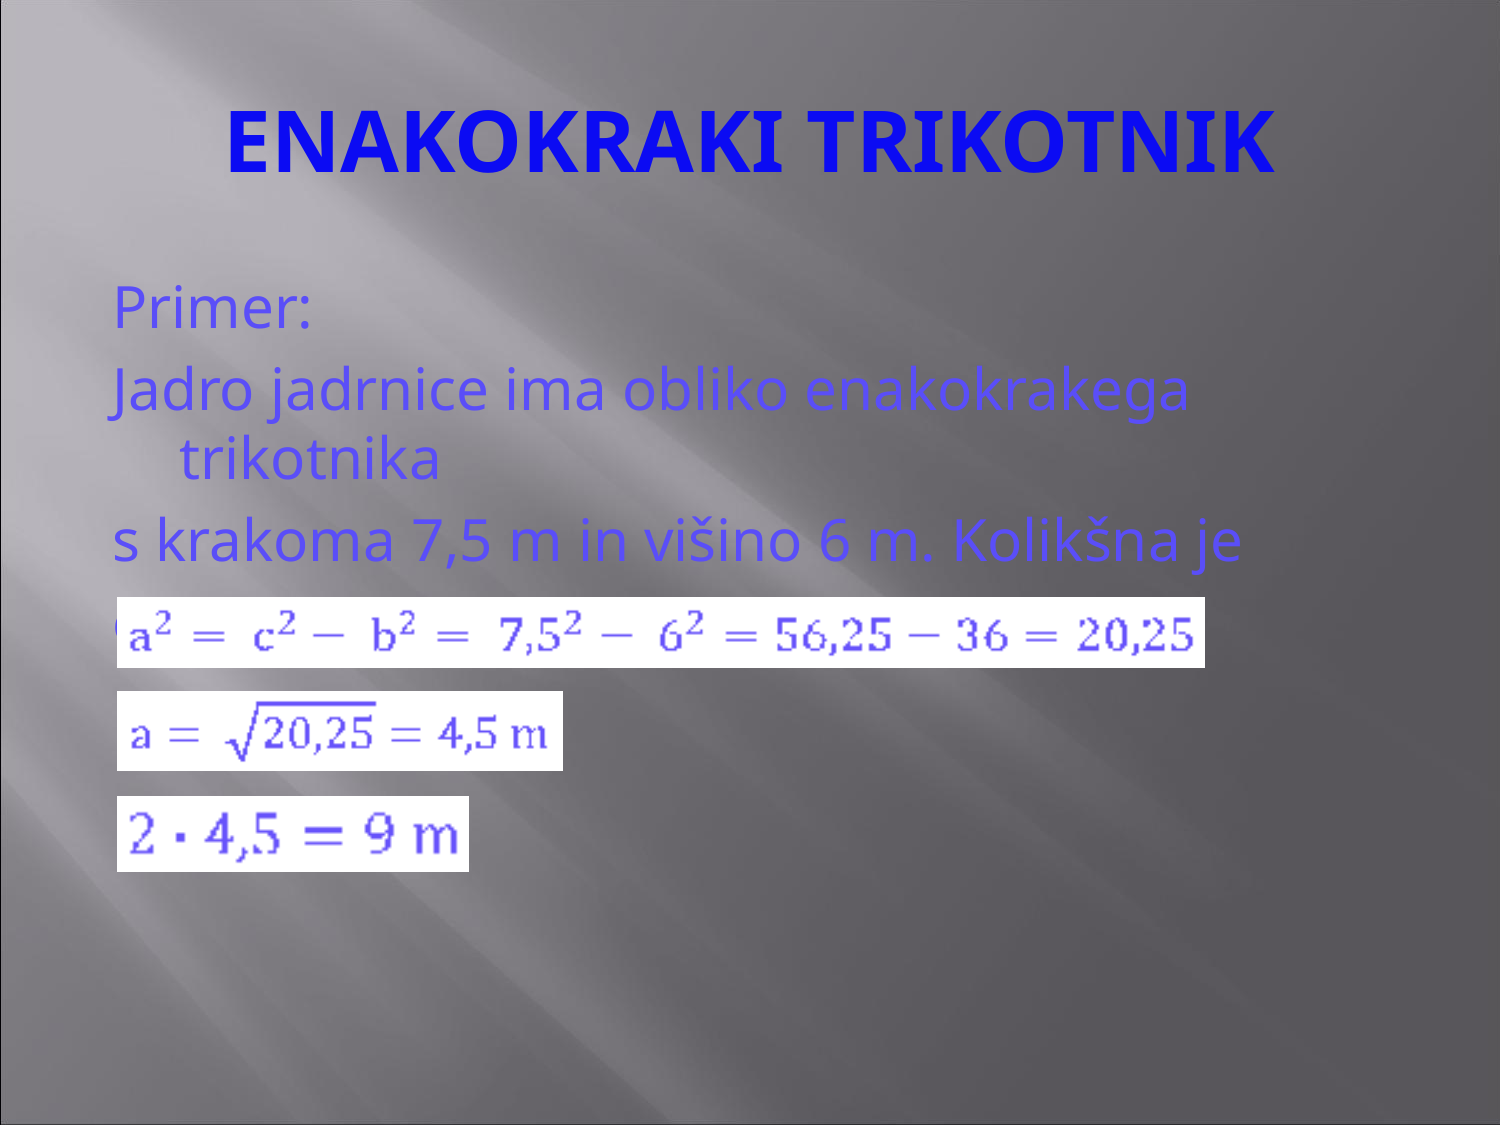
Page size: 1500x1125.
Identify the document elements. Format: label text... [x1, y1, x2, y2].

title ENAKOKRAKI TRIKOTNIK [75, 45, 1425, 233]
list Primer: Jadro jadrnice ima obliko enakokrakega trikotnika s krakoma 7,5 m in višino 6 m. Kolikšna je osnovnica jadra? [75, 262, 1425, 1035]
picture [0, 0, 1500, 1125]
